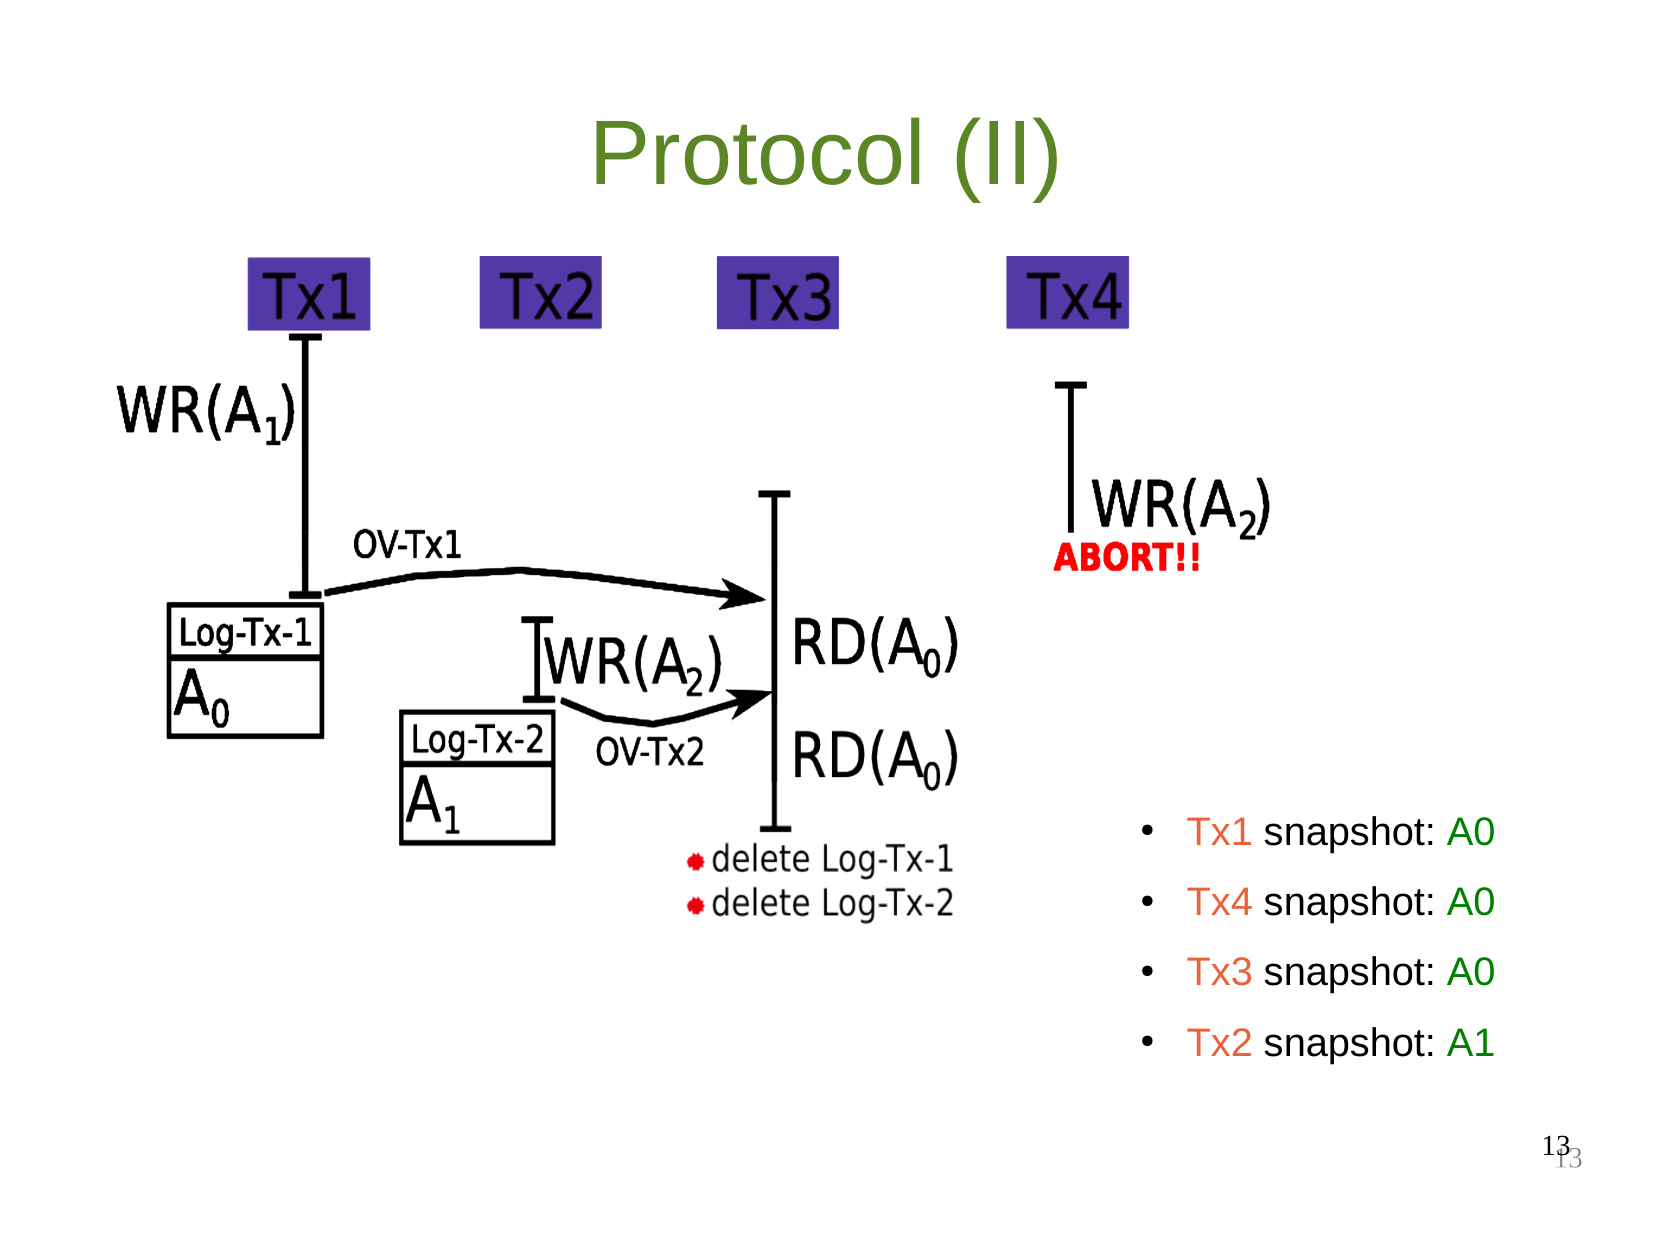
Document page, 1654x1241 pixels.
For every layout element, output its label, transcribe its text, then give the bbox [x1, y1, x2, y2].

title Protocol (II) [82, 49, 1571, 257]
picture [105, 256, 1291, 947]
list Tx1 snapshot: A0 Tx4 snapshot: A0 Tx3 snapshot: A0 Tx2 snapshot: A1 [1125, 735, 1621, 1066]
